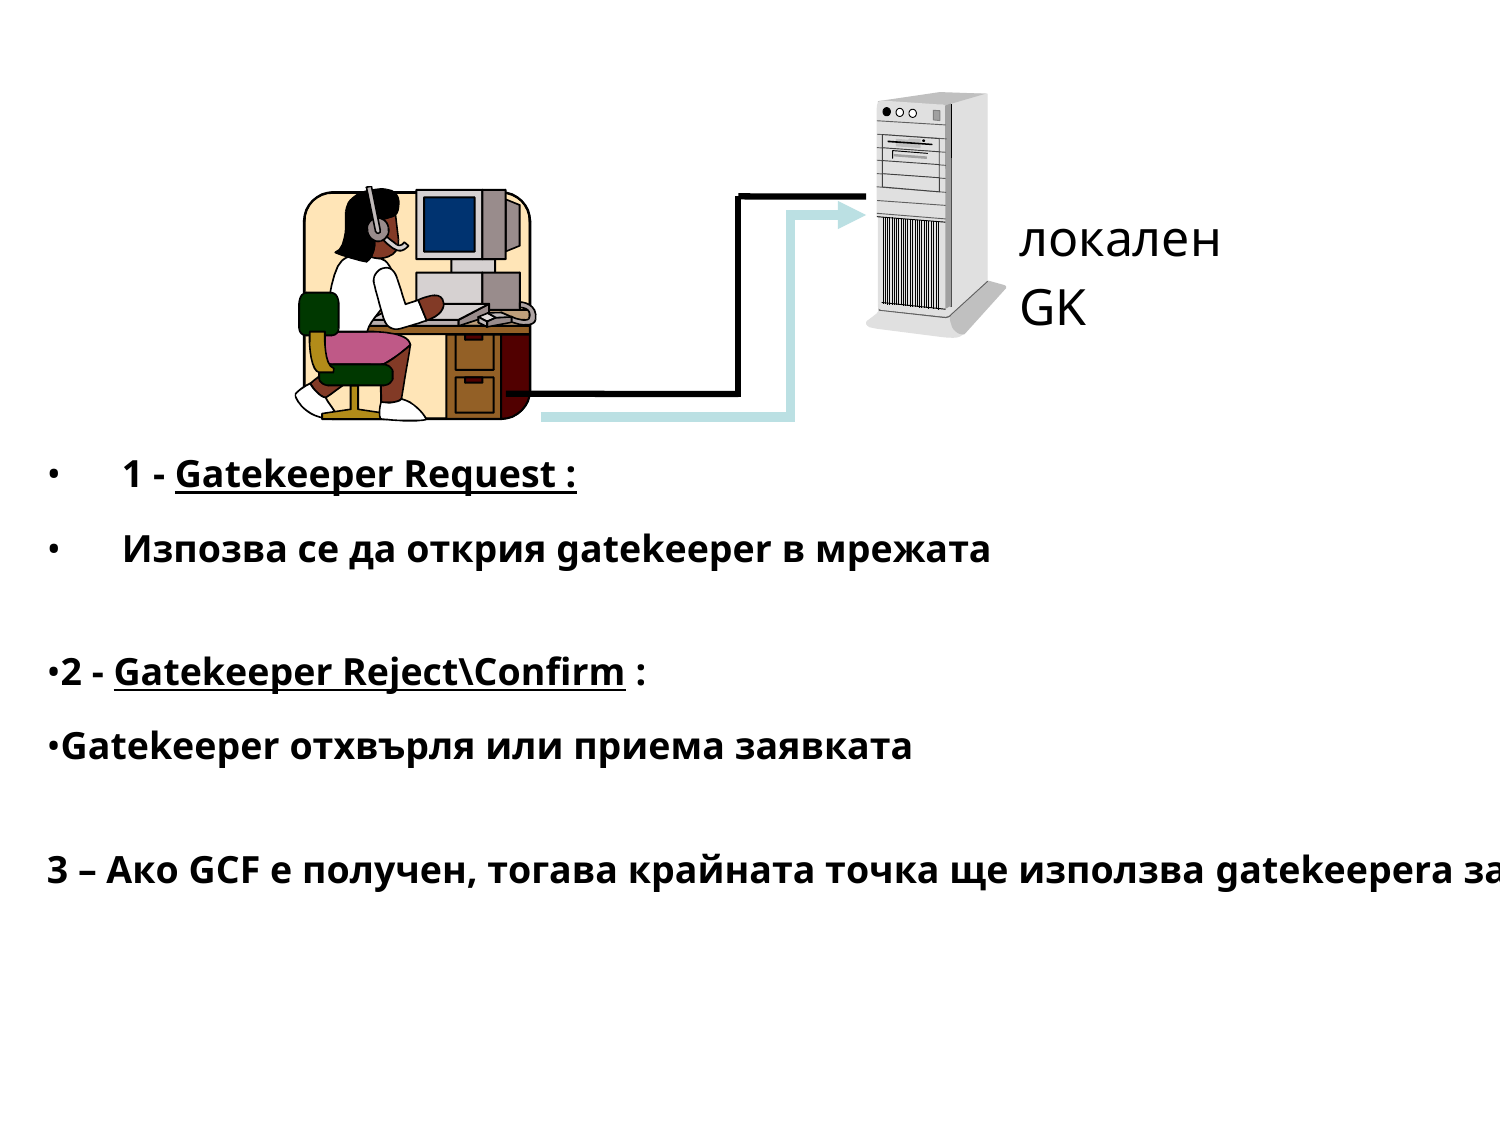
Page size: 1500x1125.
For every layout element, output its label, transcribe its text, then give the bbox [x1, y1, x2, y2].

text_box 1 - Gatekeeper Request : Изпозва се да открия gatekeeper в мрежата [32, 440, 1157, 582]
picture [294, 186, 539, 423]
text_box 2 - Gatekeeper Reject\Confirm : Gatekeeper отхвърля или приема заявката [31, 637, 930, 779]
picture [866, 91, 1007, 339]
text_box локален GK [1004, 195, 1314, 348]
text_box 3 – Ако GCF е получен, тогава крайната точка ще използва gatekeepera за RAS съобщения. [32, 836, 1500, 903]
